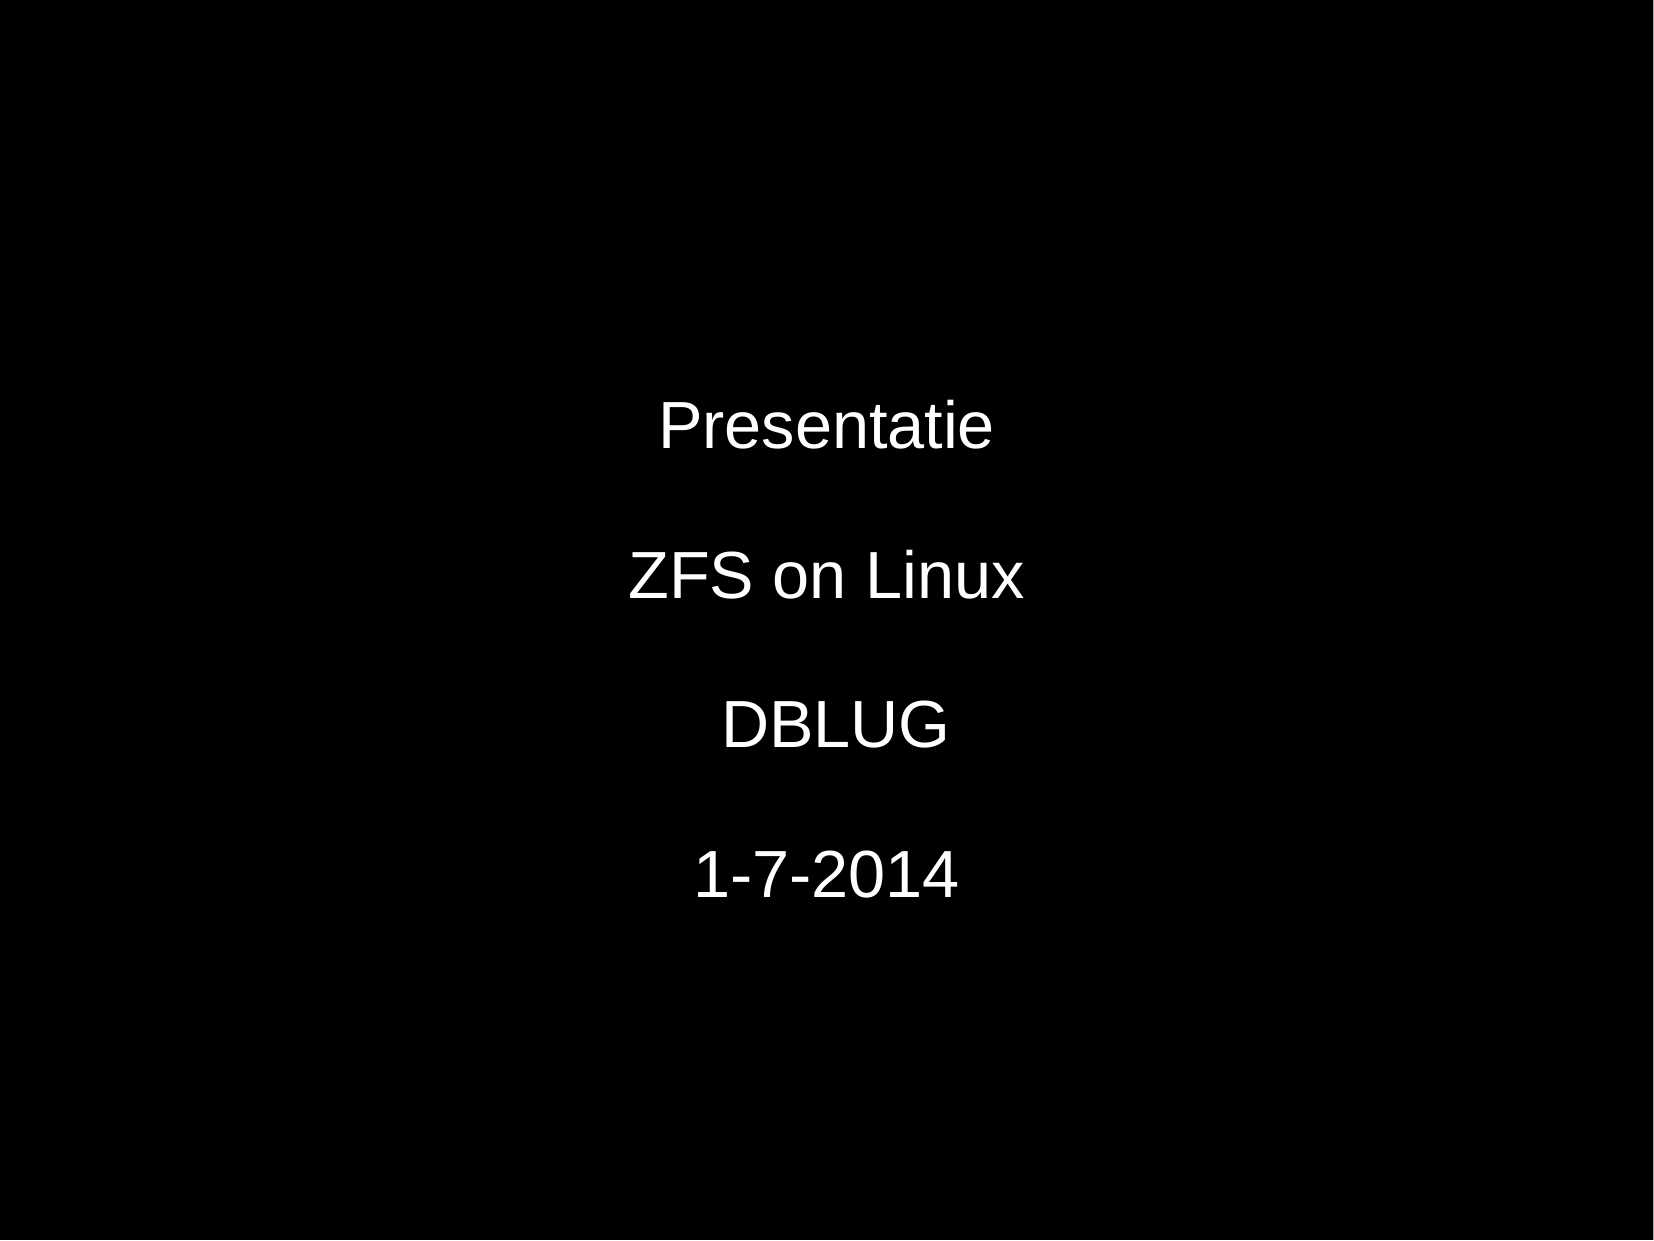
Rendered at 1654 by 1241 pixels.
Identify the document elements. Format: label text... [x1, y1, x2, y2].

subtitle Presentatie ZFS on Linux DBLUG 1-7-2014 [82, 290, 1571, 1010]
